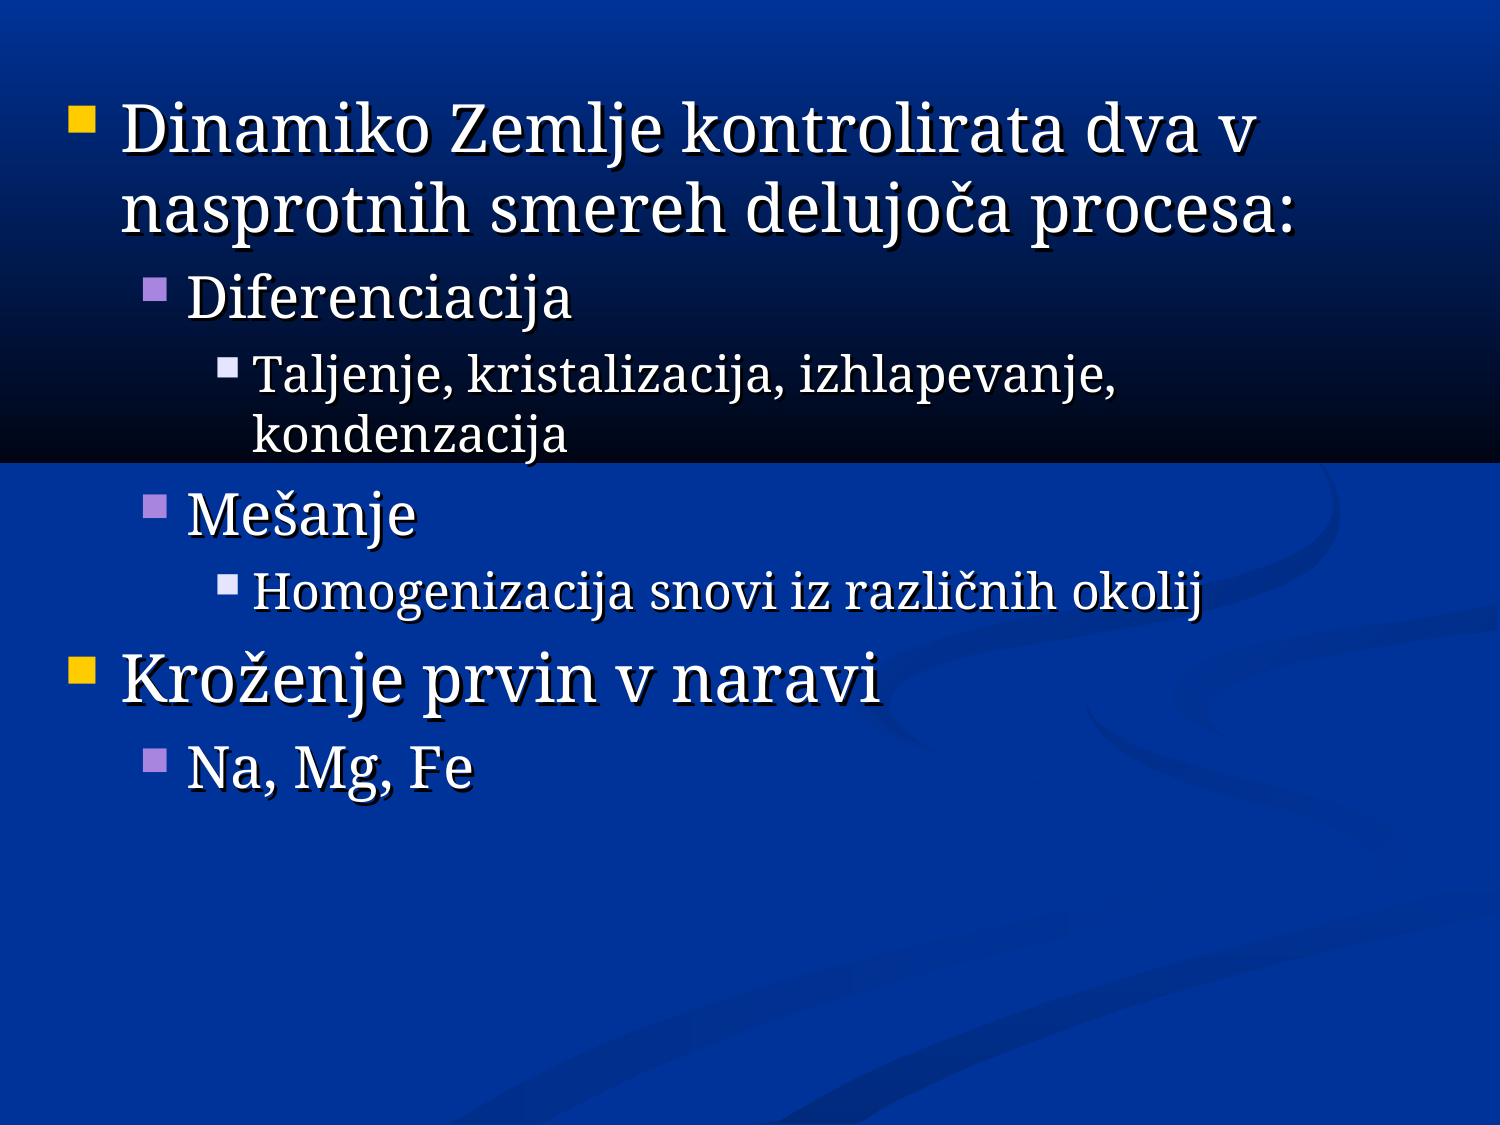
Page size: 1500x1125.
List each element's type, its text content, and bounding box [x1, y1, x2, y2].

list Dinamiko Zemlje kontrolirata dva v nasprotnih smereh delujoča procesa: Diferenciacija Taljenje, kristalizacija, izhlapevanje, kondenzacija Mešanje Homogenizacija snovi iz različnih okolij Kroženje prvin v naravi Na, Mg, Fe [49, 78, 1451, 1059]
